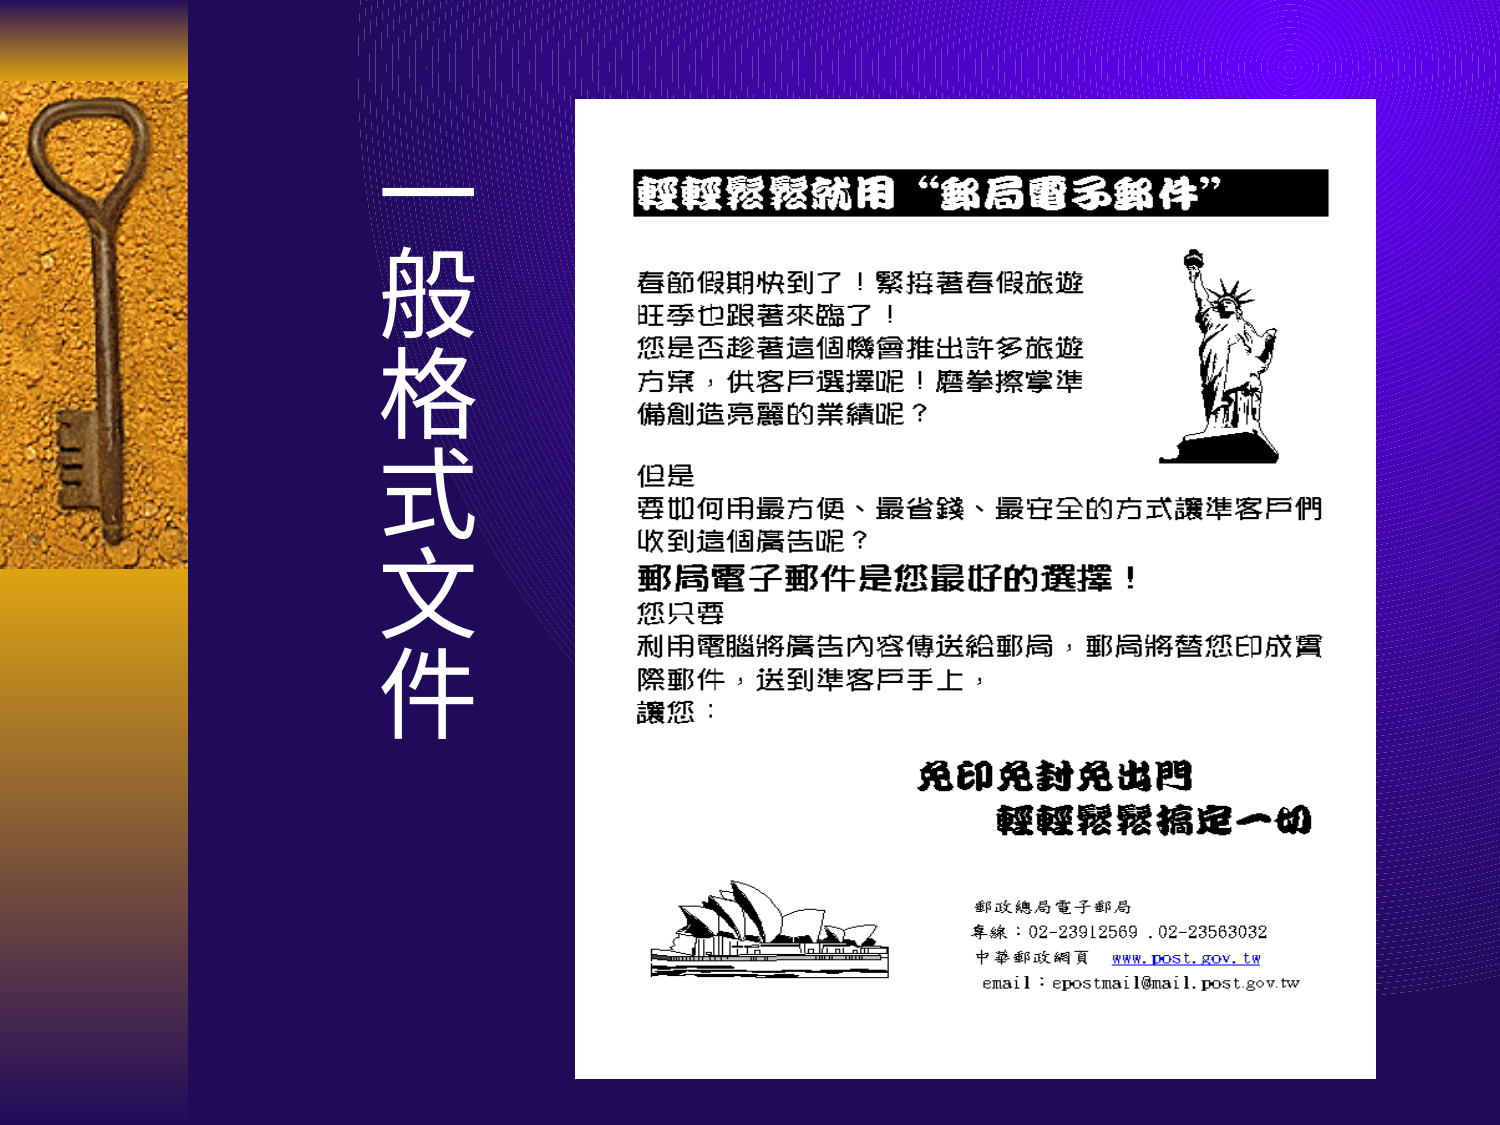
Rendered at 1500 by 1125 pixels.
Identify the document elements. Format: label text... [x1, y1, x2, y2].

text_box 一般格式文件 [337, 100, 512, 788]
picture [575, 99, 1376, 1079]
